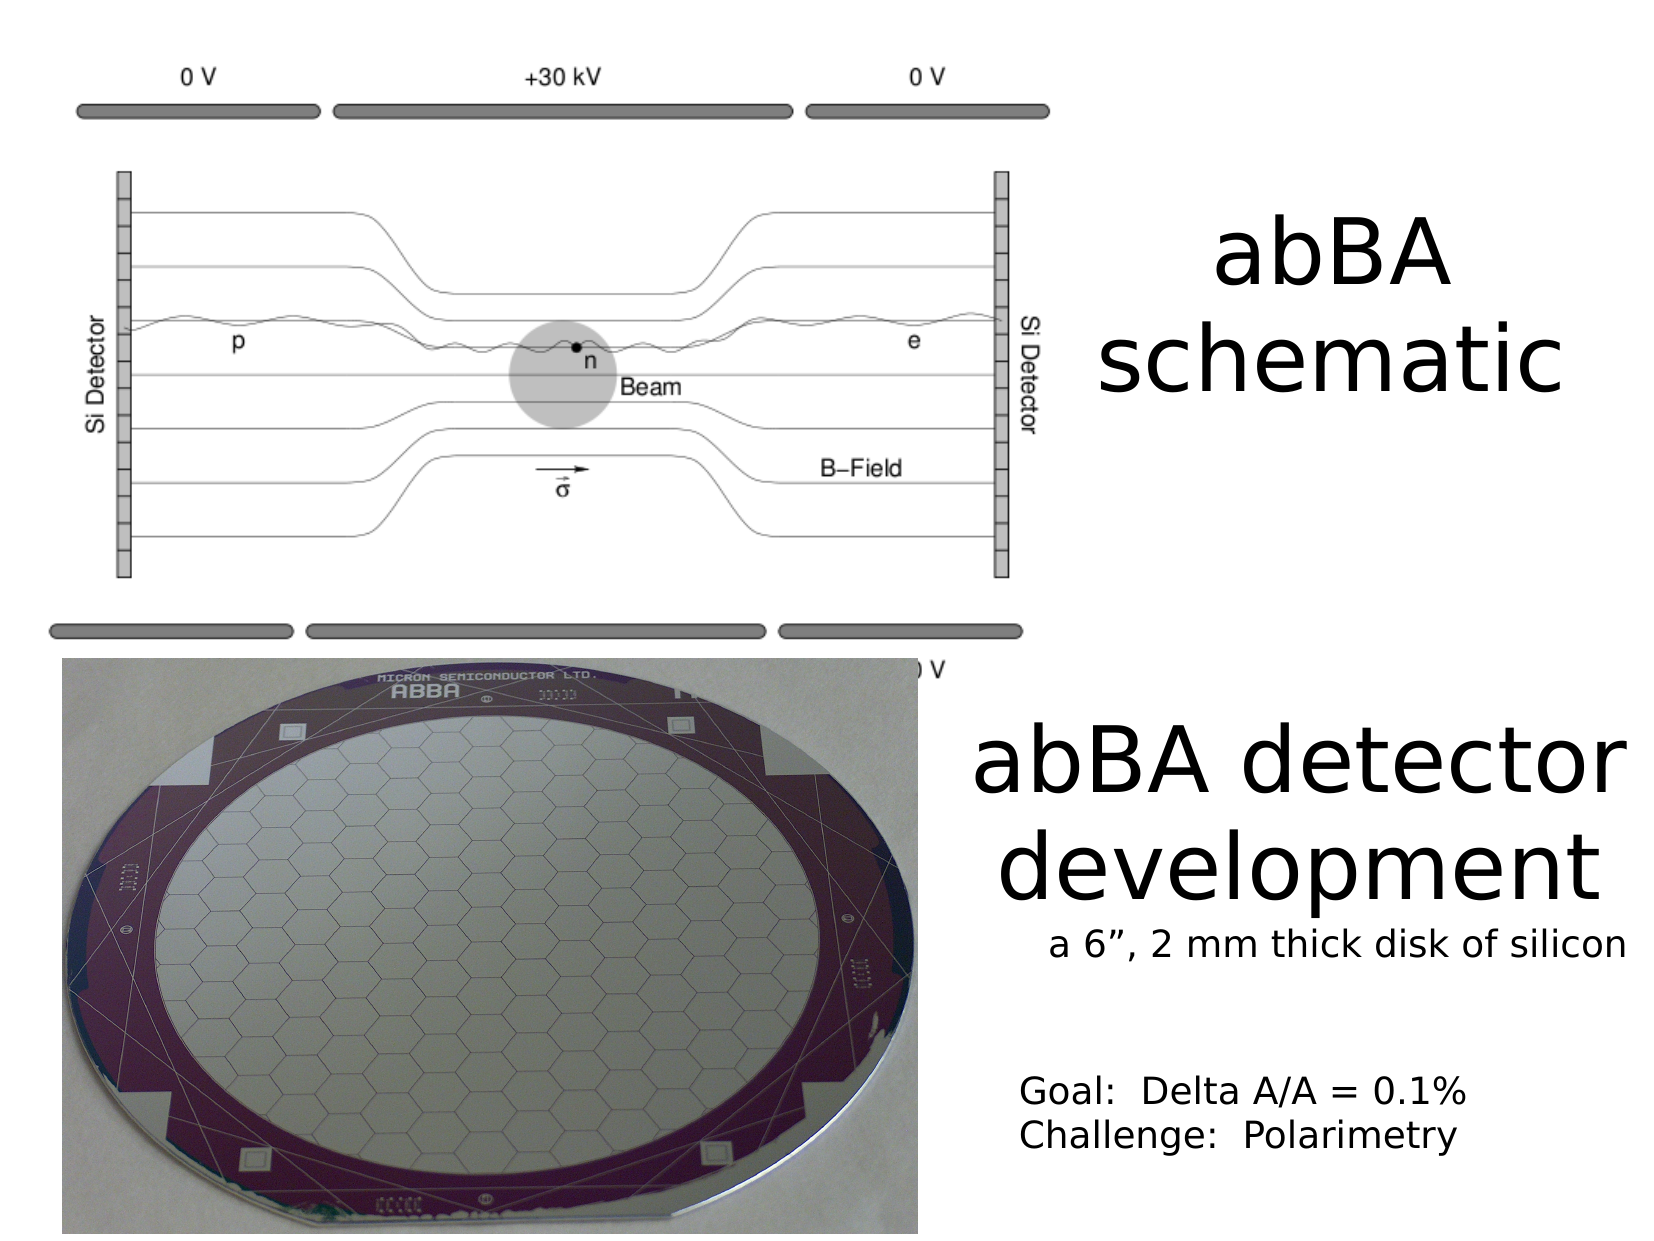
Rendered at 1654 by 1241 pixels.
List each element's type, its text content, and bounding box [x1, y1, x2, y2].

picture [35, 40, 1094, 1234]
text_box a 6”, 2 mm thick disk of silicon [1033, 915, 1633, 974]
title abBA detector development [944, 707, 1654, 922]
text_box Goal: Delta A/A = 0.1% Challenge: Polarimetry [1003, 1062, 1475, 1165]
title abBA schematic [1094, 199, 1571, 414]
